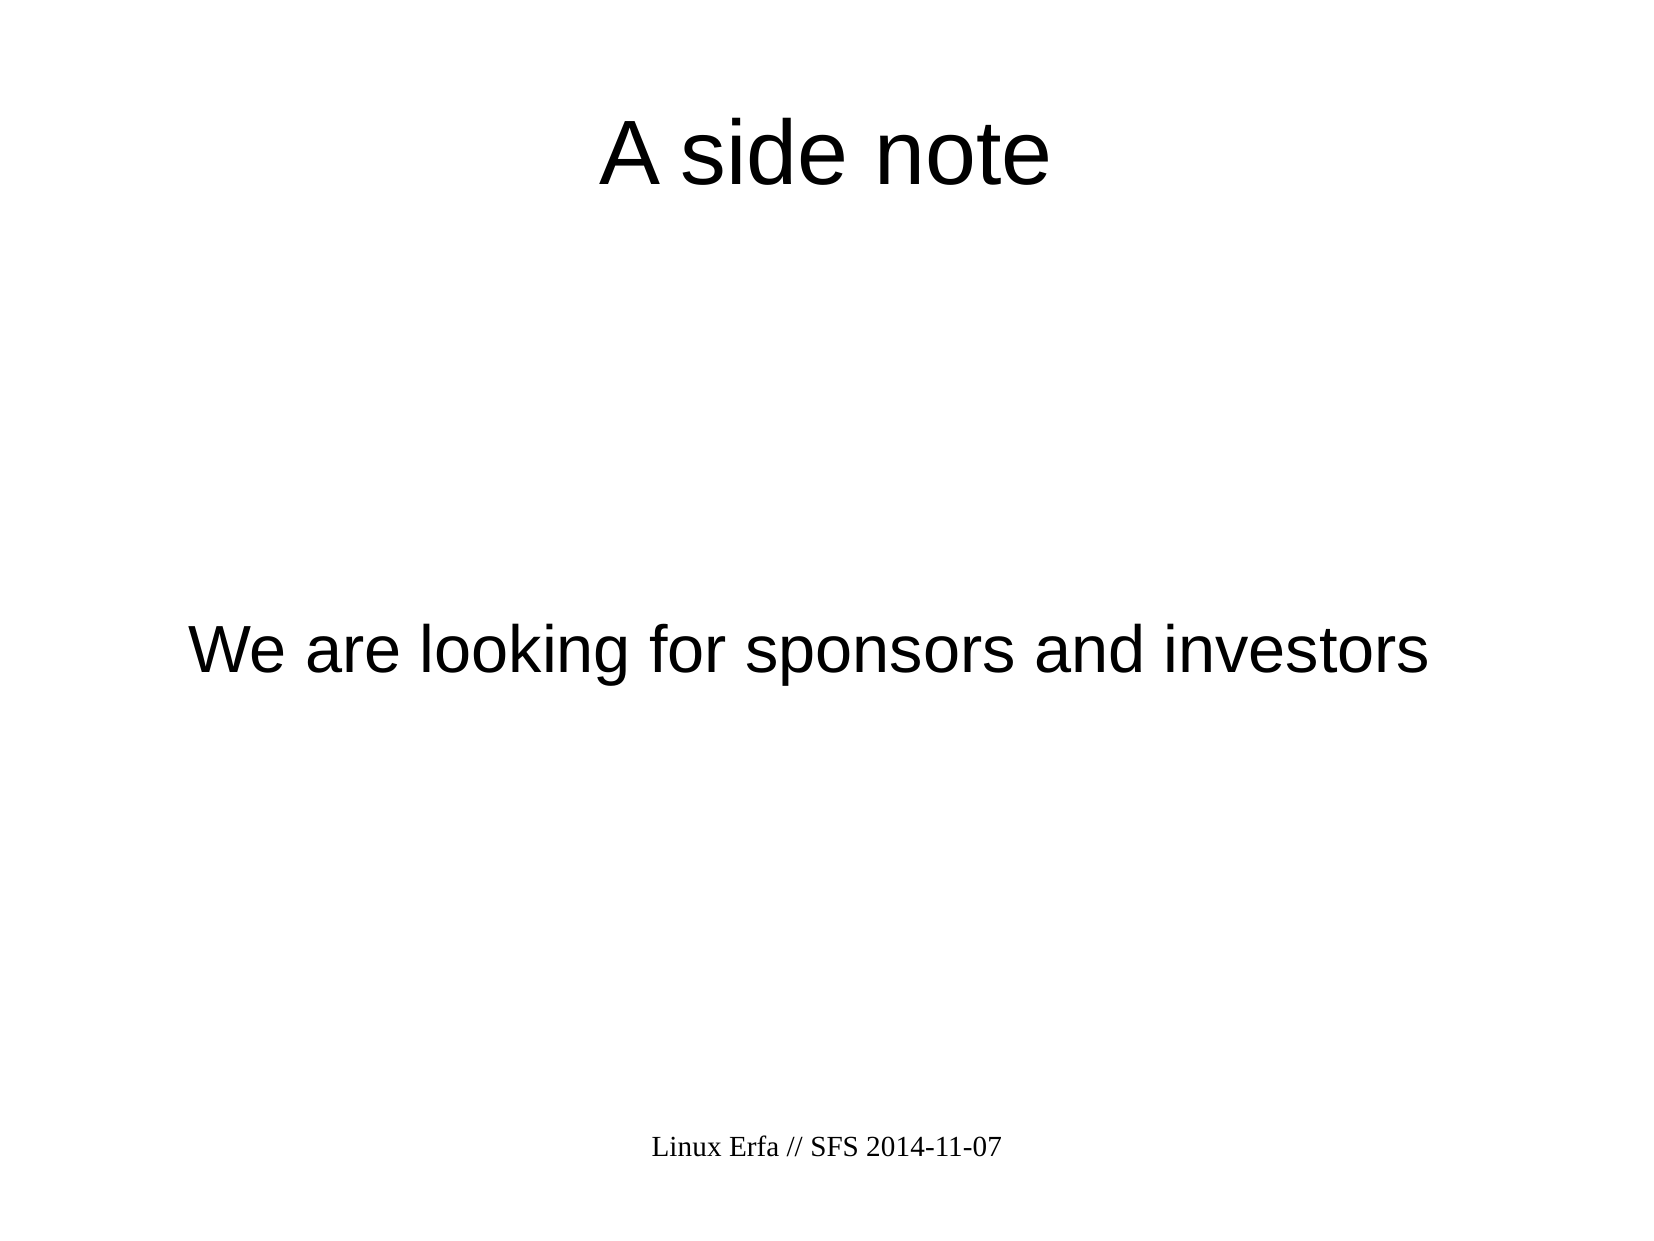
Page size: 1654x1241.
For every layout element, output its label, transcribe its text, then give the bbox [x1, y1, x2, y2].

title A side note [82, 49, 1571, 257]
subtitle We are looking for sponsors and investors [82, 290, 1538, 1010]
